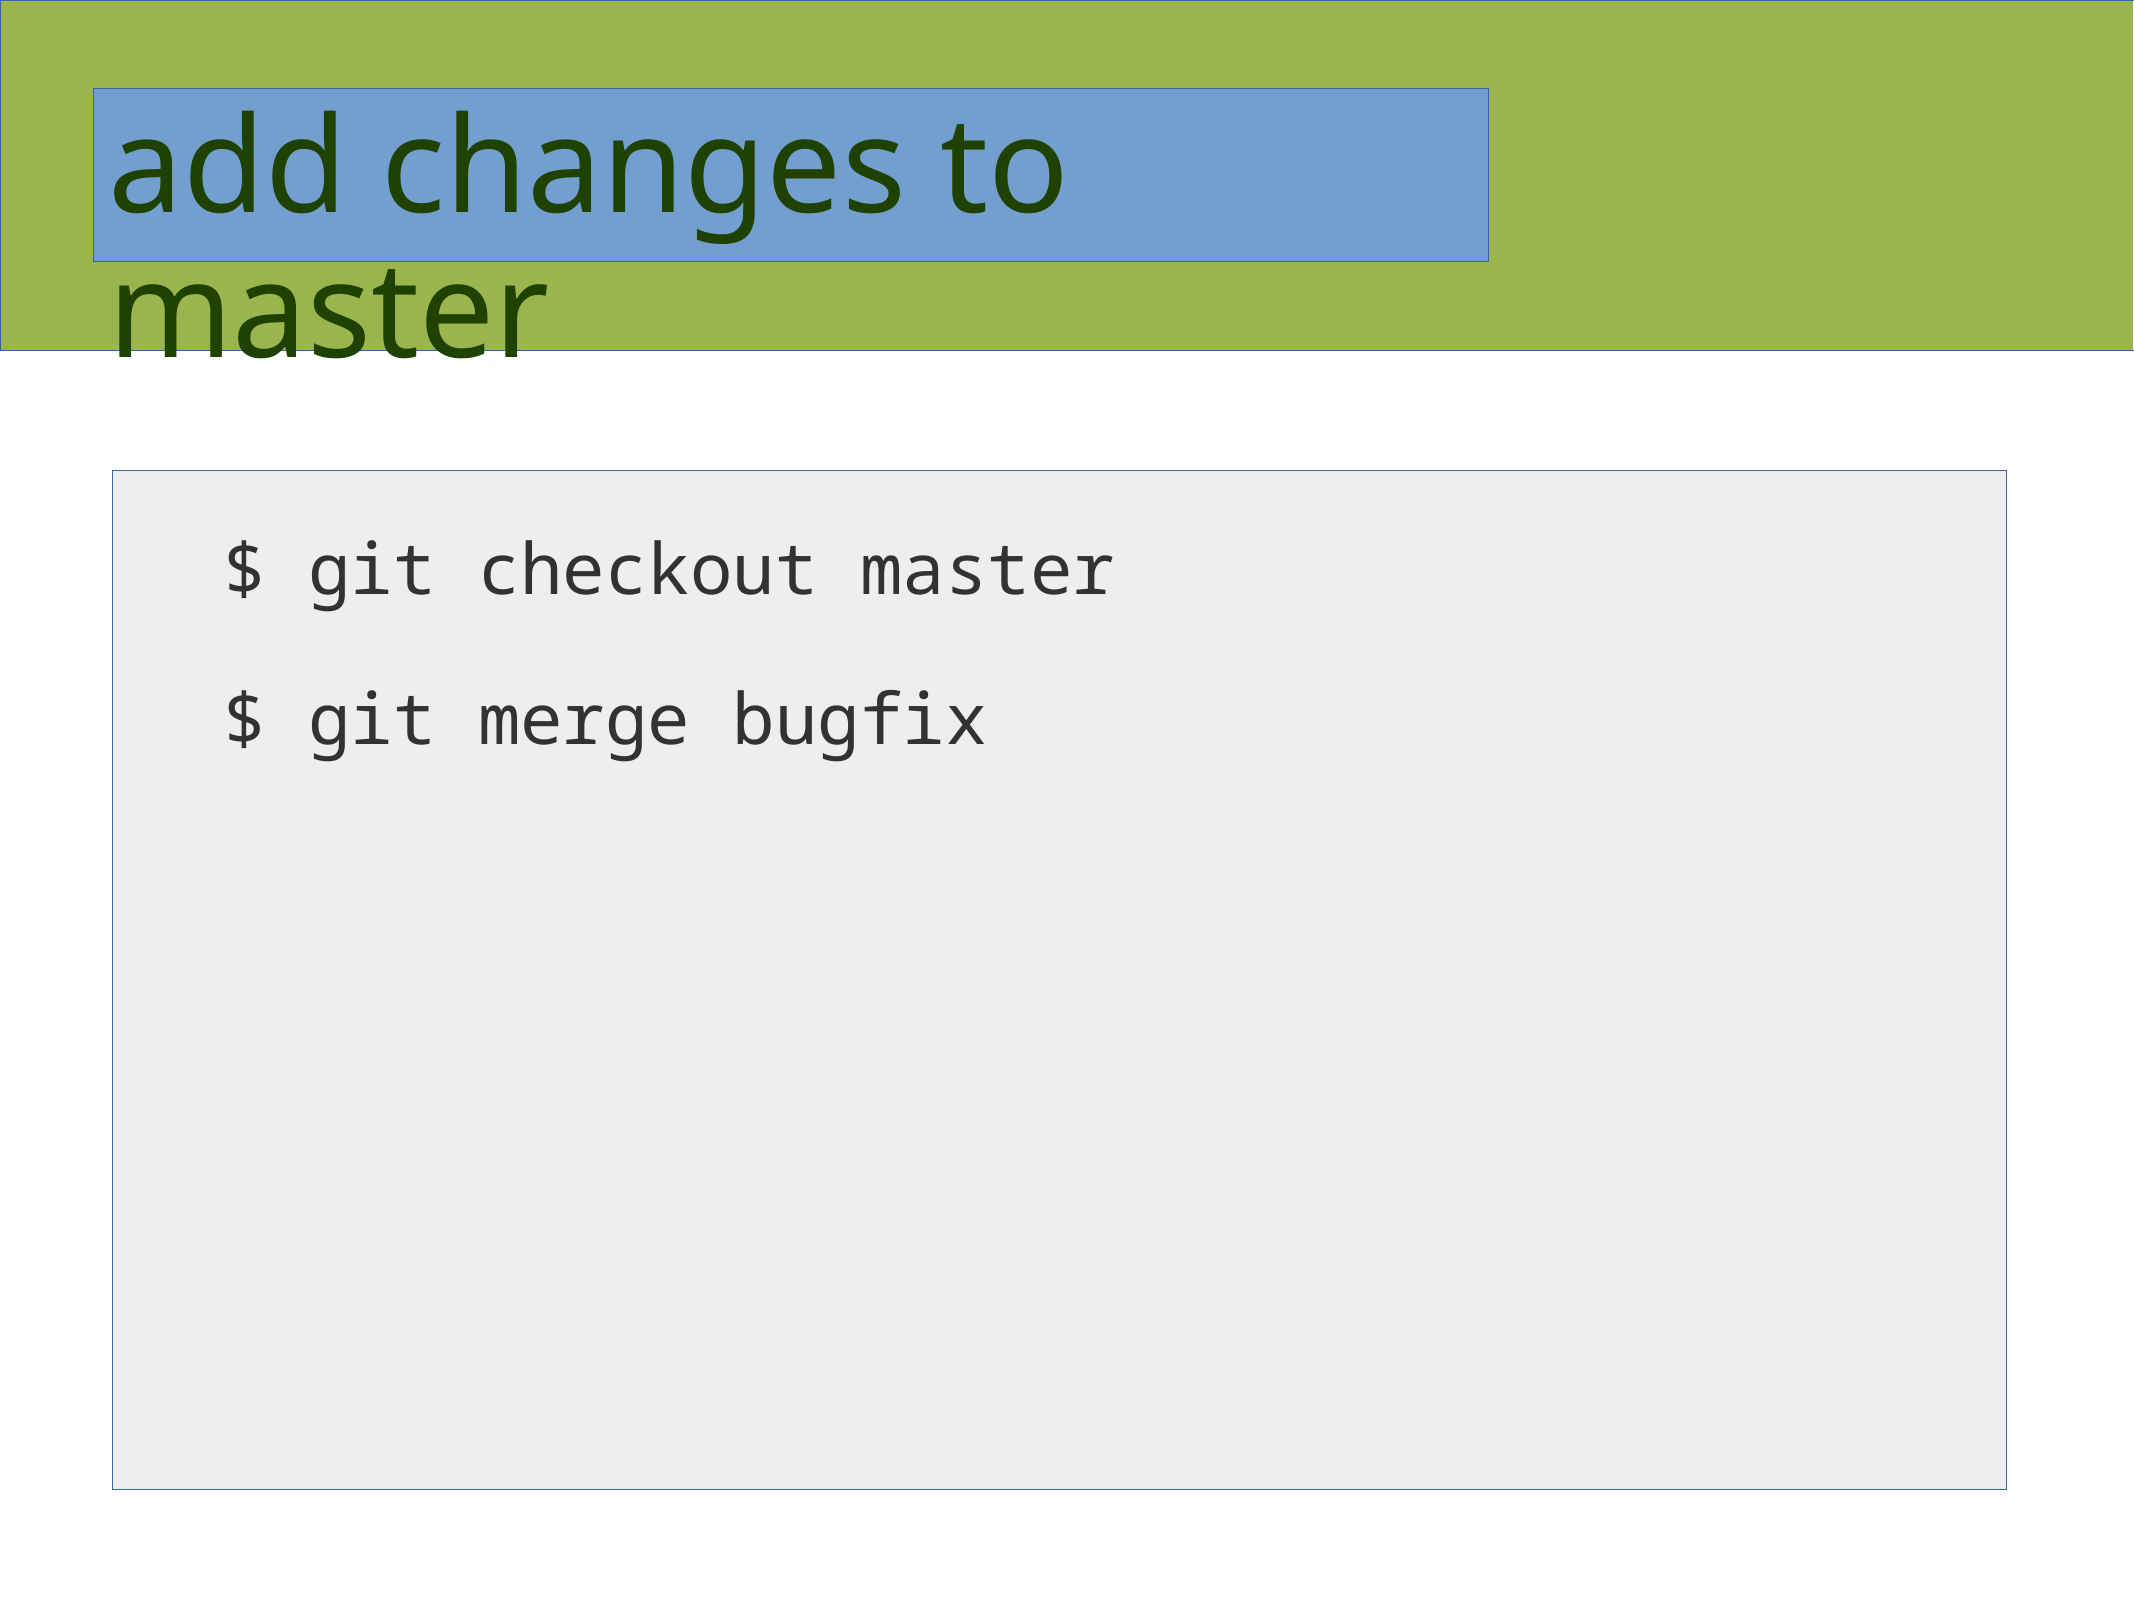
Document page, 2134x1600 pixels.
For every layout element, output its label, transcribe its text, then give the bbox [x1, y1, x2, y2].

text_box [176, 294, 210, 351]
text_box [439, 294, 475, 314]
text_box [250, 322, 284, 349]
text_box $ git checkout master $ git merge bugfix [208, 570, 1926, 1413]
text_box [131, 294, 165, 351]
text_box add changes to master [93, 88, 1489, 262]
text_box [112, 470, 2007, 1490]
text_box [0, 0, 2134, 351]
